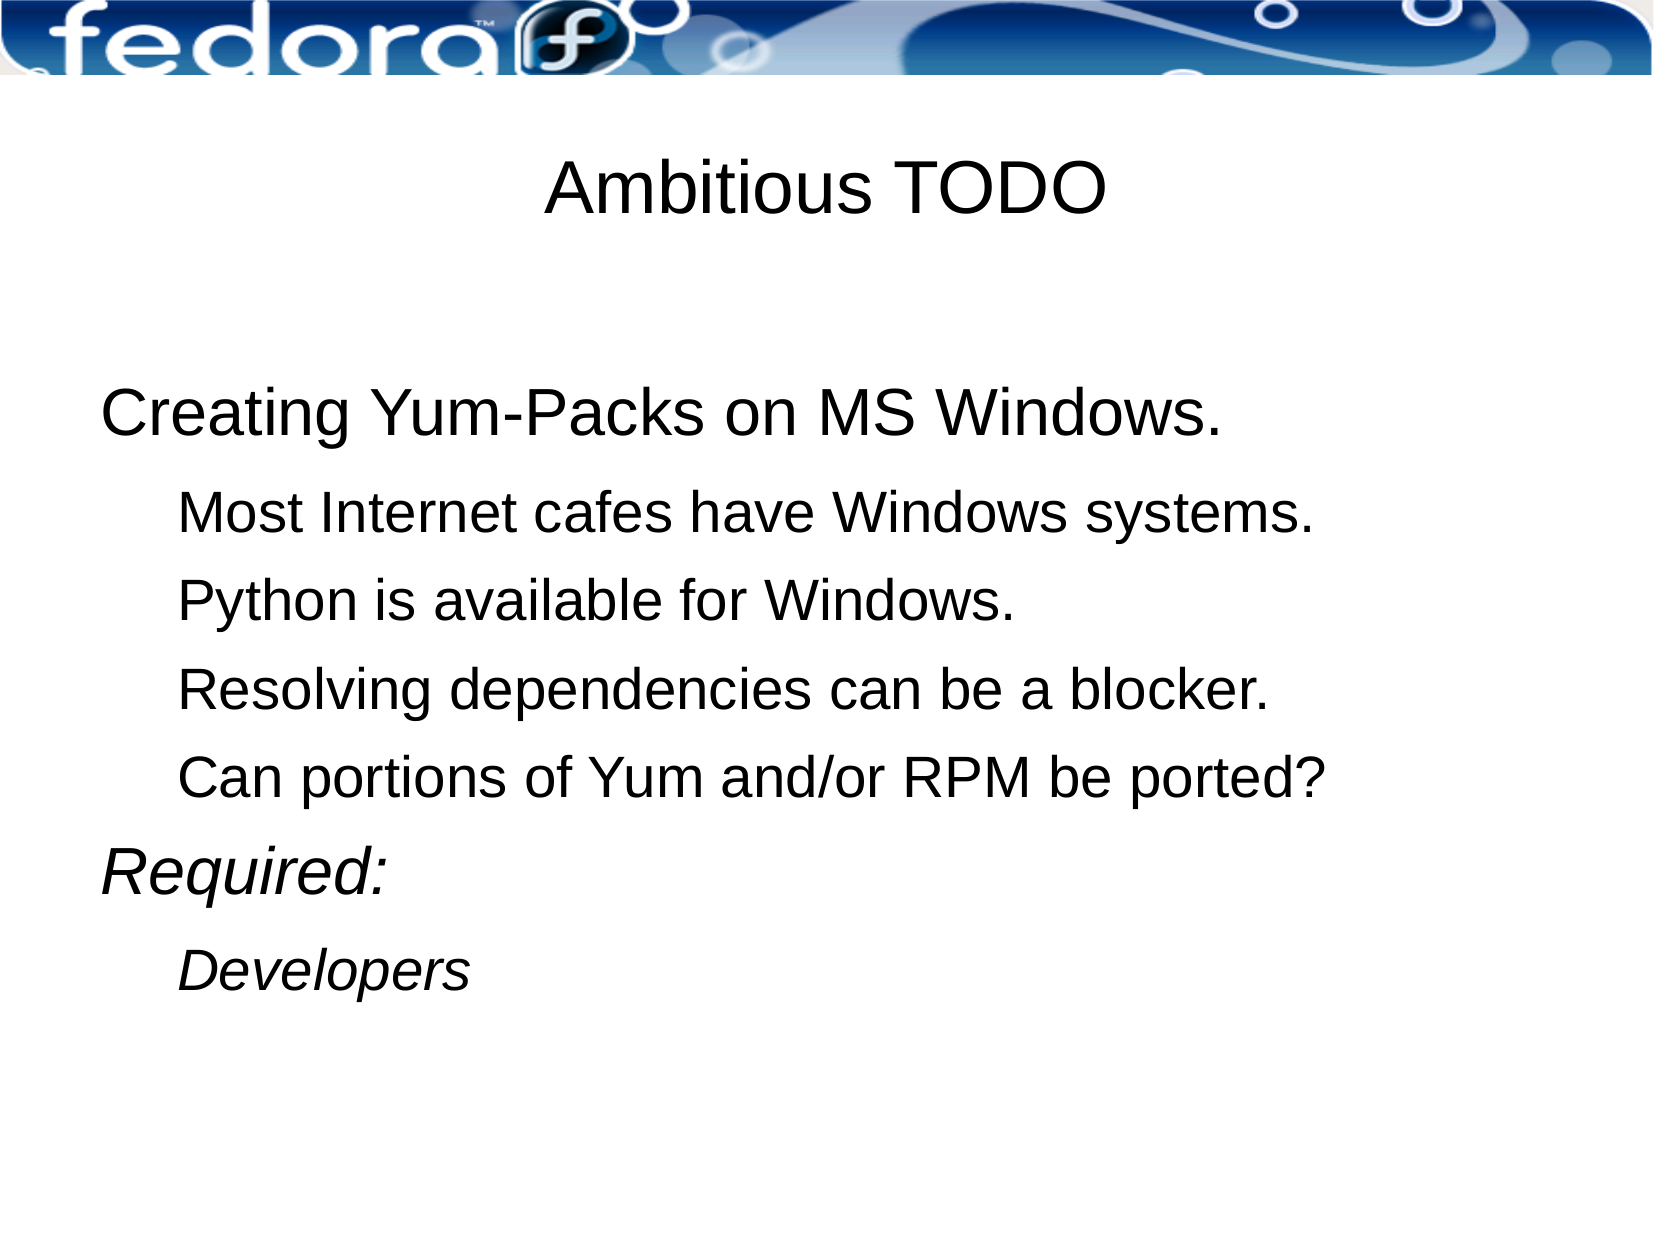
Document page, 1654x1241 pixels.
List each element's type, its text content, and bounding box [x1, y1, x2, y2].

picture [0, 0, 1654, 76]
title Ambitious TODO [82, 75, 1571, 301]
list Creating Yum-Packs on MS Windows. Most Internet cafes have Windows systems. Python is available for Windows. Resolving dependencies can be a blocker. Can portions of Yum and/or RPM be ported? Required: Developers [82, 375, 1571, 1094]
